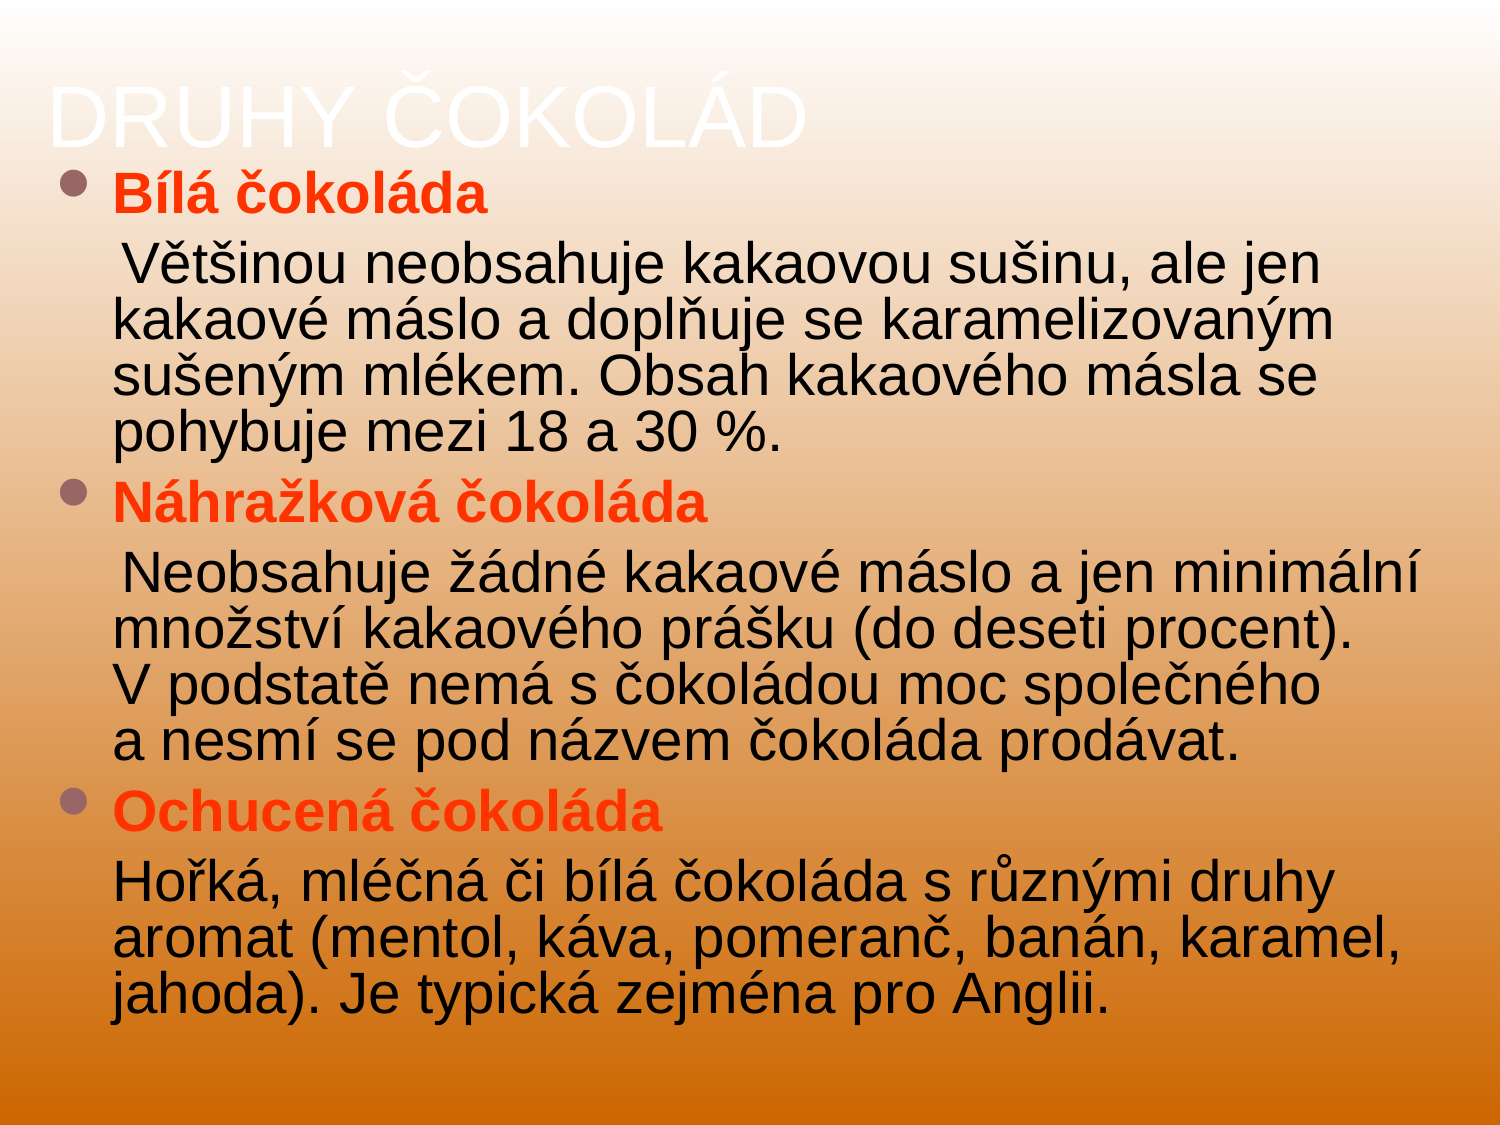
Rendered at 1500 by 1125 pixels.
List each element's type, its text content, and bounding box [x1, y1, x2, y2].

list Bílá čokoláda Většinou neobsahuje kakaovou sušinu, ale jen kakaové máslo a doplňuje se karamelizovaným sušeným mlékem. Obsah kakaového másla se pohybuje mezi 18 a 30 %. Náhražková čokoláda Neobsahuje žádné kakaové máslo a jen minimální množství kakaového prášku (do deseti procent). V podstatě nemá s čokoládou moc společného a nesmí se pod názvem čokoláda prodávat. Ochucená čokoláda Hořká, mléčná či bílá čokoláda s různými druhy aromat (mentol, káva, pomeranč, banán, karamel, jahoda). Je typická zejména pro Anglii. [41, 160, 1500, 1125]
title DRUHY ČOKOLÁD [31, 37, 1347, 188]
